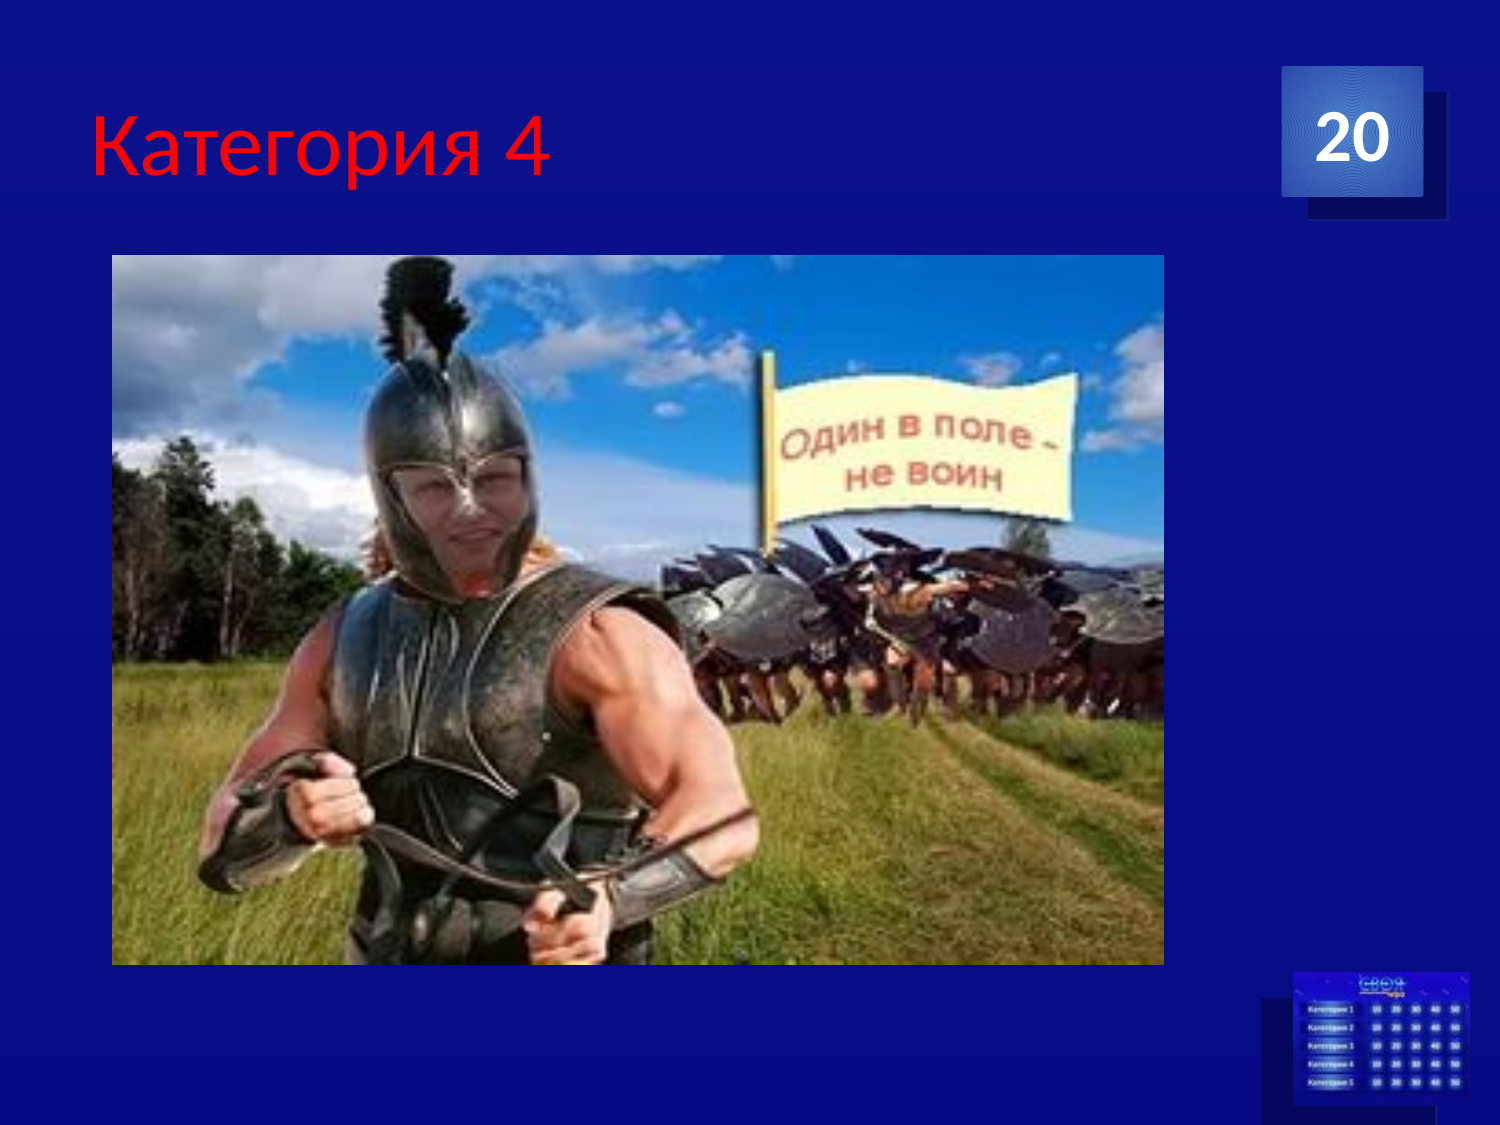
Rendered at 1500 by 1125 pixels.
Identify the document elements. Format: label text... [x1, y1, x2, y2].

text_box 20 [1282, 66, 1423, 196]
picture [112, 255, 1164, 965]
title Категория 4 [75, 45, 1258, 233]
